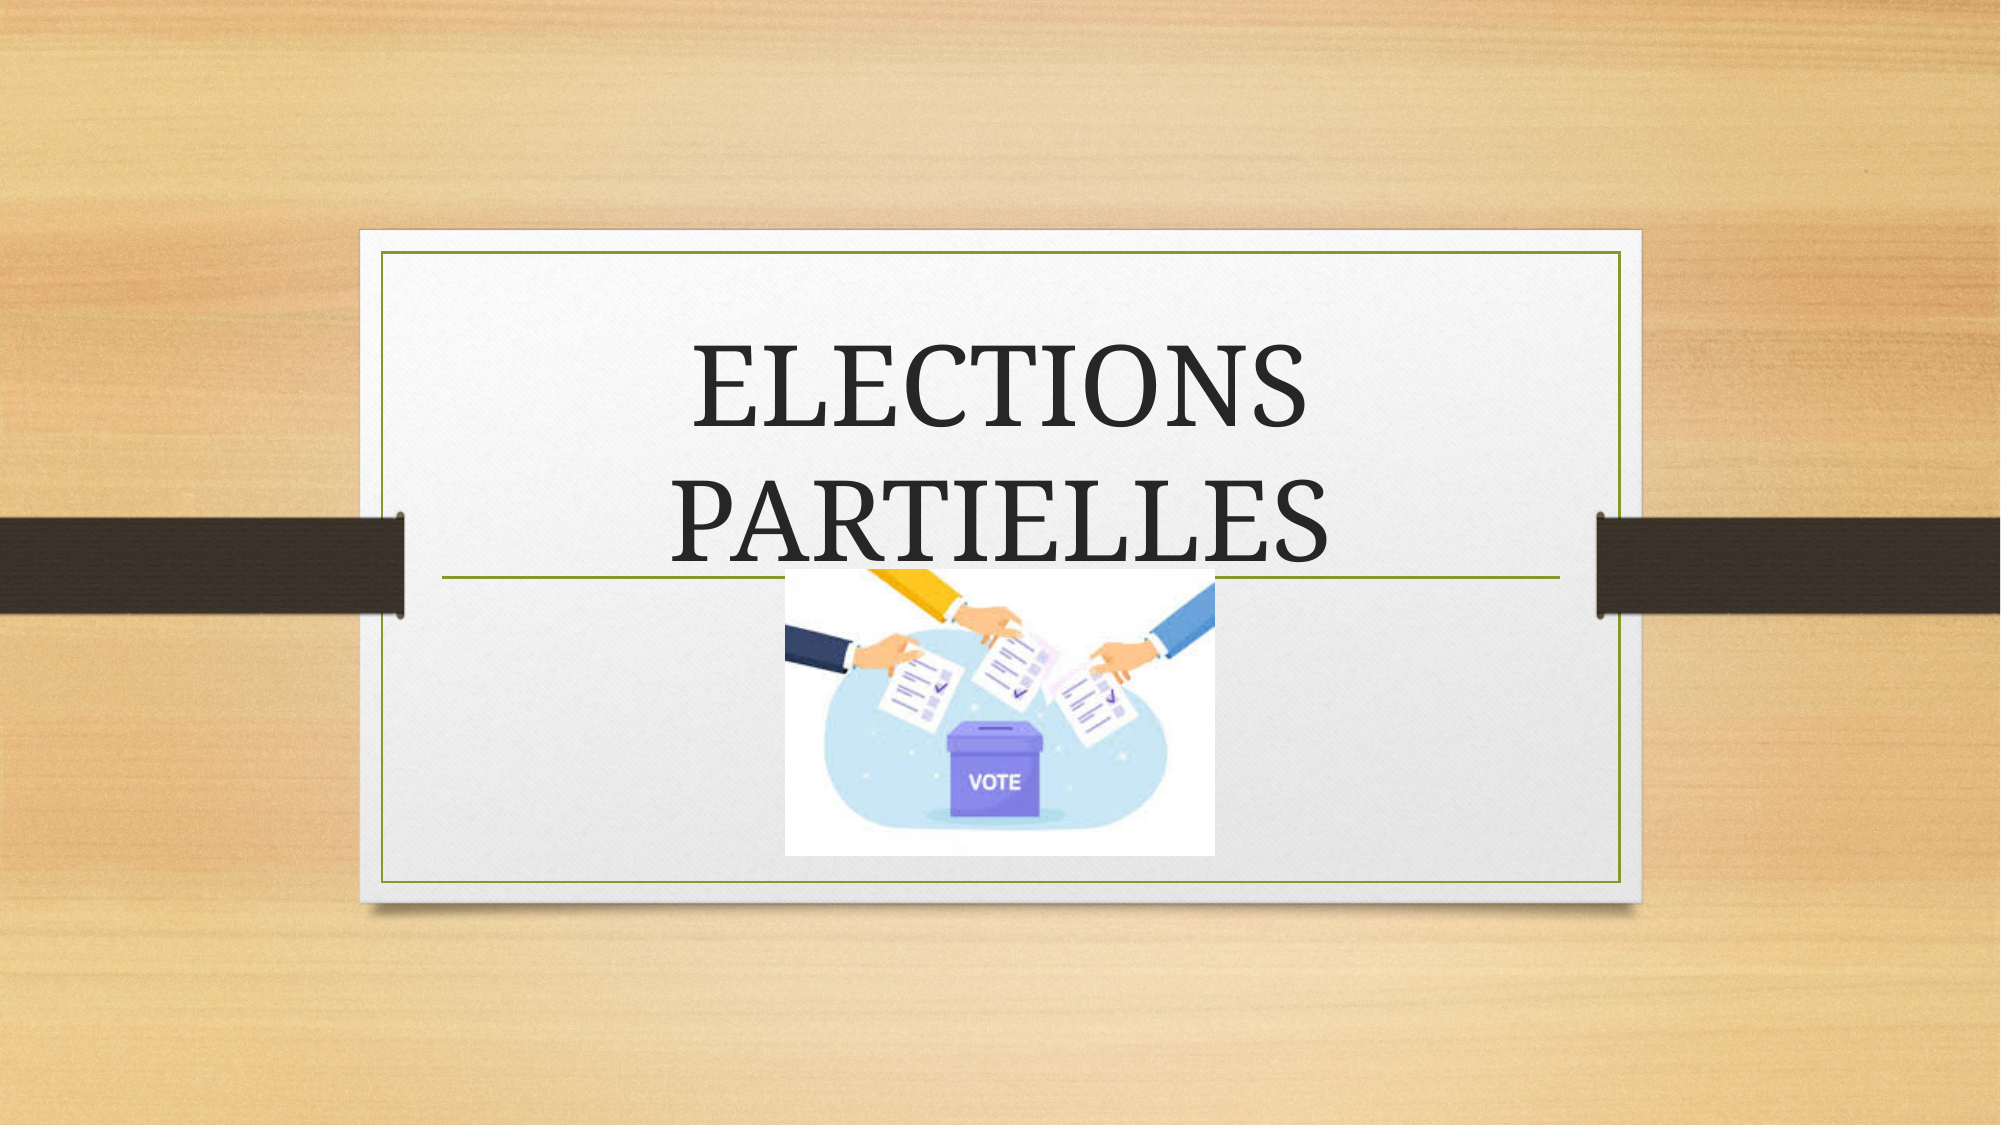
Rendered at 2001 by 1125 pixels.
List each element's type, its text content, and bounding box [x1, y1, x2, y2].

picture [785, 569, 1215, 856]
title ELECTIONS PARTIELLES [441, 306, 1560, 556]
